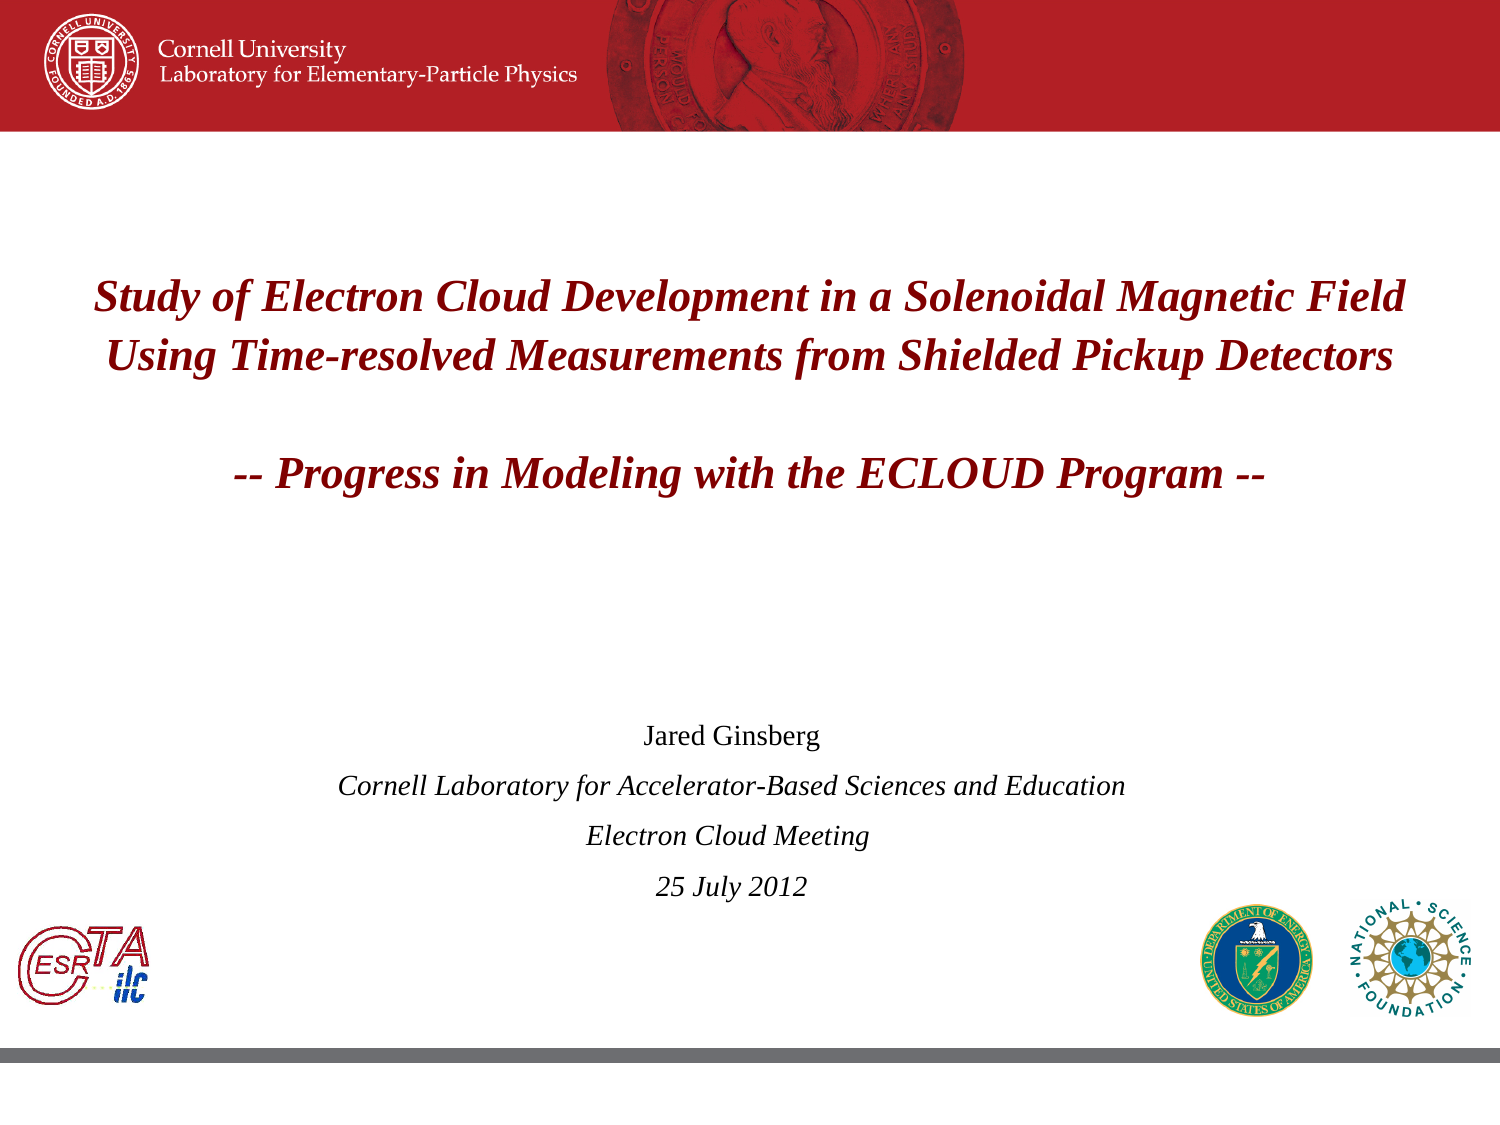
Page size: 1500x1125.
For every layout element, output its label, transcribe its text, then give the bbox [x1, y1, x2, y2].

picture [1200, 904, 1313, 1017]
subtitle Jared Ginsberg Cornell Laboratory for Accelerator-Based Sciences and Education Electron Cloud Meeting 25 July 2012 [281, 710, 1182, 909]
picture [1350, 899, 1471, 1017]
title Study of Electron Cloud Development in a Solenoidal Magnetic Field Using Time-resolved Measurements from Shielded Pickup Detectors -- Progress in Modeling with the ECLOUD Program -- [75, 259, 1426, 502]
picture [0, 0, 1500, 132]
picture [8, 899, 151, 1036]
